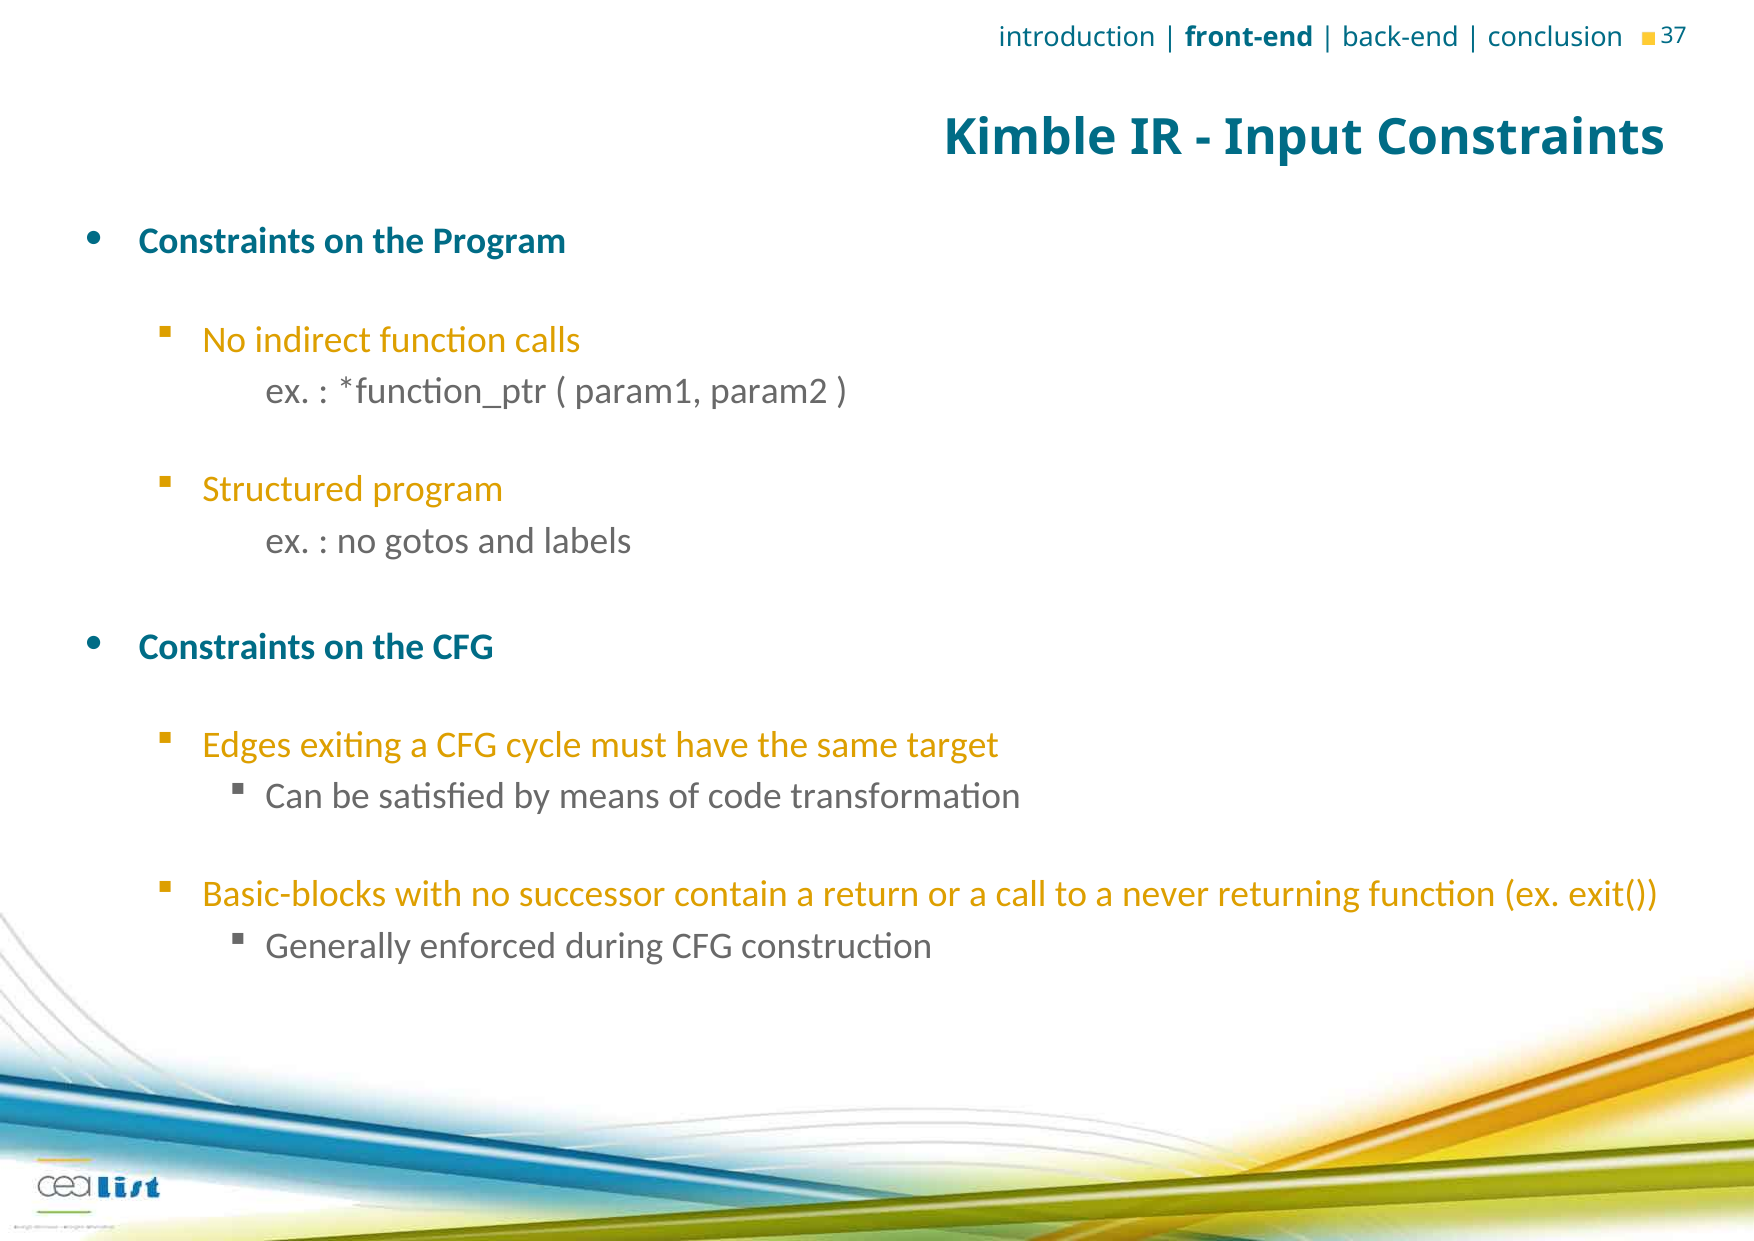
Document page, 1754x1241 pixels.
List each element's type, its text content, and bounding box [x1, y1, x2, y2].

title introduction | front-end | back-end | conclusion [404, 11, 1640, 61]
picture [0, 0, 1754, 1241]
text_box <number> [1640, 12, 1704, 60]
list Constraints on the Program No indirect function calls ex. : *function_ptr ( param1, param2 ) Structured program ex. : no gotos and labels Constraints on the CFG Edges exiting a CFG cycle must have the same target Can be satisfied by means of code transformation Basic-blocks with no successor contain a return or a call to a never returning function (ex. exit()) Generally enforced during CFG construction [68, 208, 1679, 1021]
title Kimble IR - Input Constraints [72, 86, 1682, 183]
